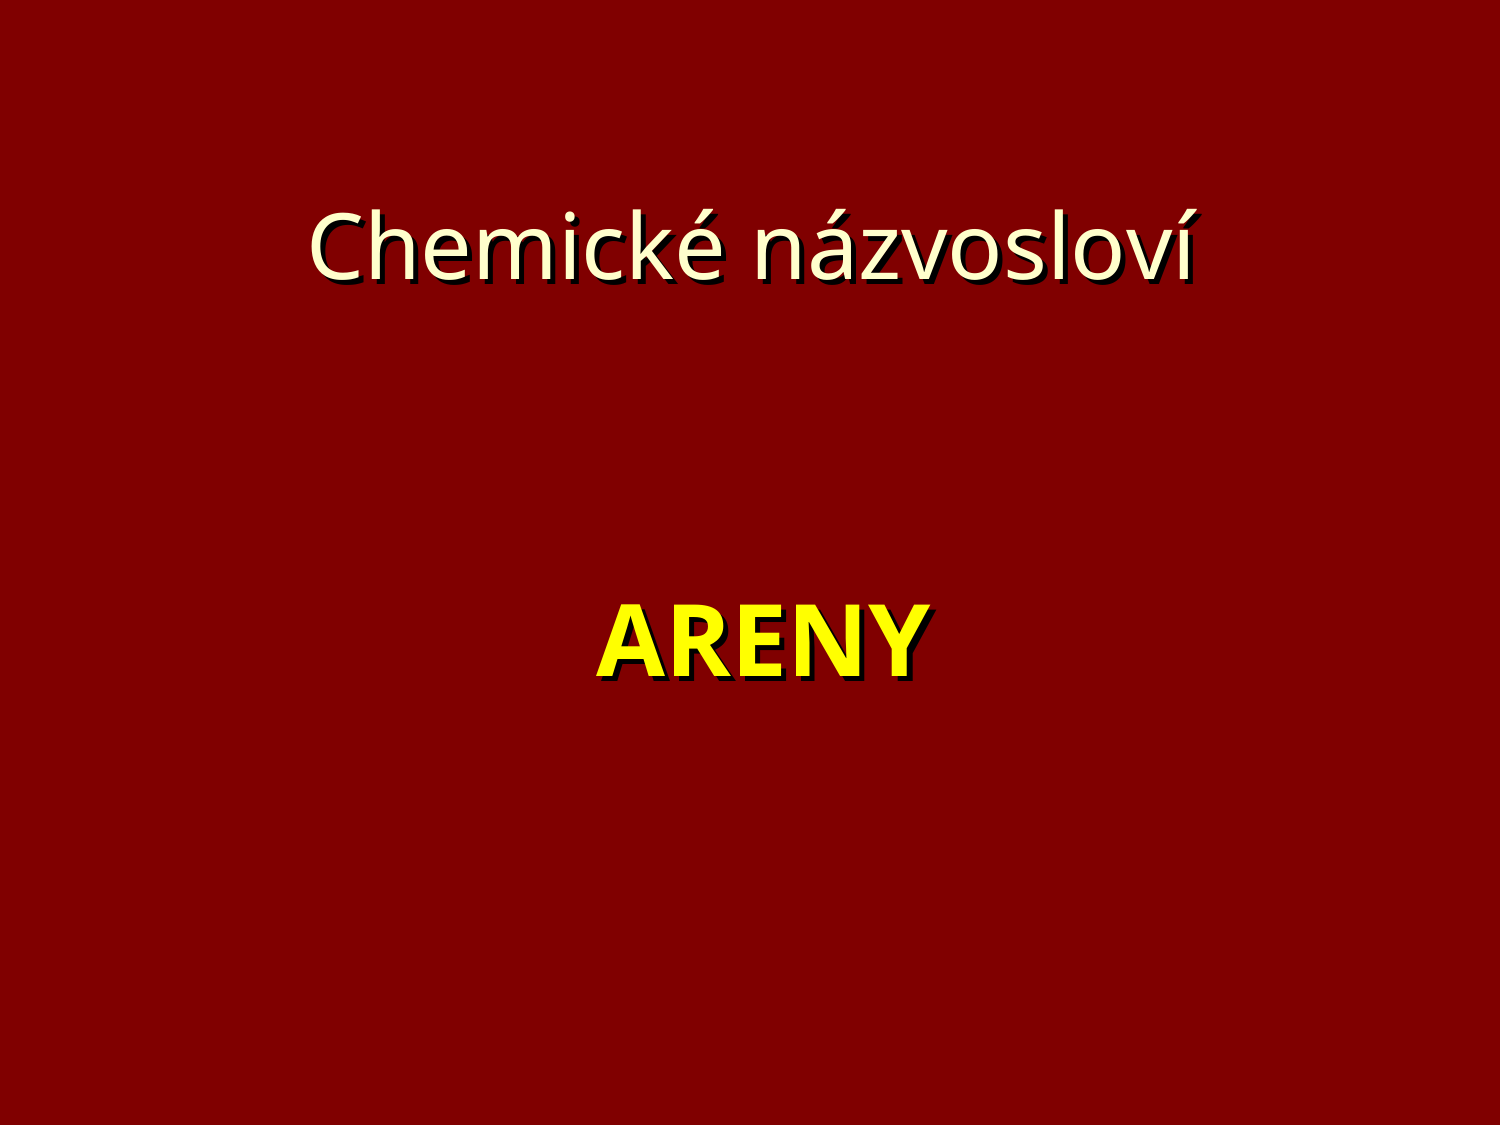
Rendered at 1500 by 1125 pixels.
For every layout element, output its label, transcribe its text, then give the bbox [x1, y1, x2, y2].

title Chemické názvosloví [76, 148, 1427, 337]
list ARENY [88, 278, 1439, 835]
